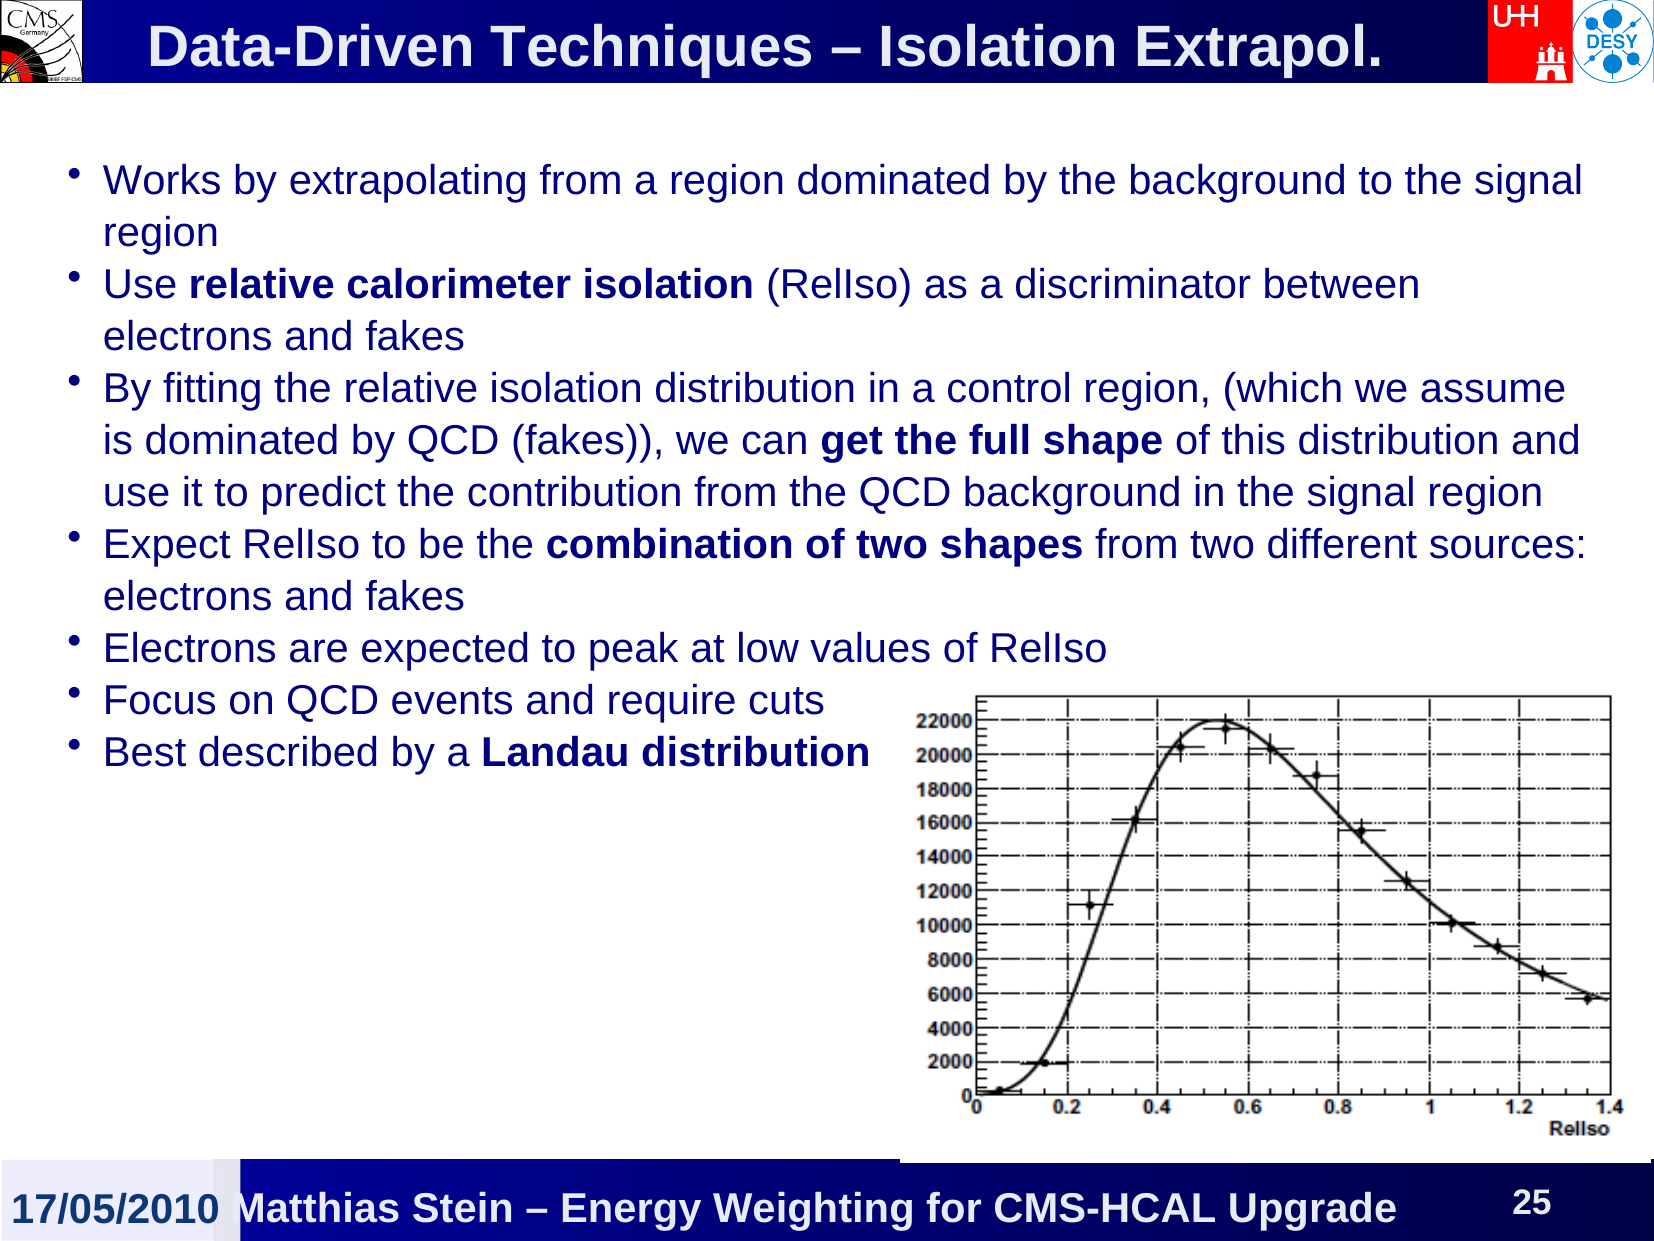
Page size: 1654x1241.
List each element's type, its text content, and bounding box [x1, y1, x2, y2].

picture [1488, 0, 1654, 83]
text_box Works by extrapolating from a region dominated by the background to the signal region Use relative calorimeter isolation (RelIso) as a discriminator between electrons and fakes By fitting the relative isolation distribution in a control region, (which we assume is dominated by QCD (fakes)), we can get the full shape of this distribution and use it to predict the contribution from the QCD background in the signal region Expect RelIso to be the combination of two shapes from two different sources: electrons and fakes Electrons are expected to peak at low values of RelIso Focus on QCD events and require cuts Best described by a Landau distribution [52, 143, 1613, 835]
title Data-Driven Techniques – Isolation Extrapol. [147, 4, 1477, 78]
picture [900, 674, 1651, 1163]
picture [0, 0, 83, 83]
